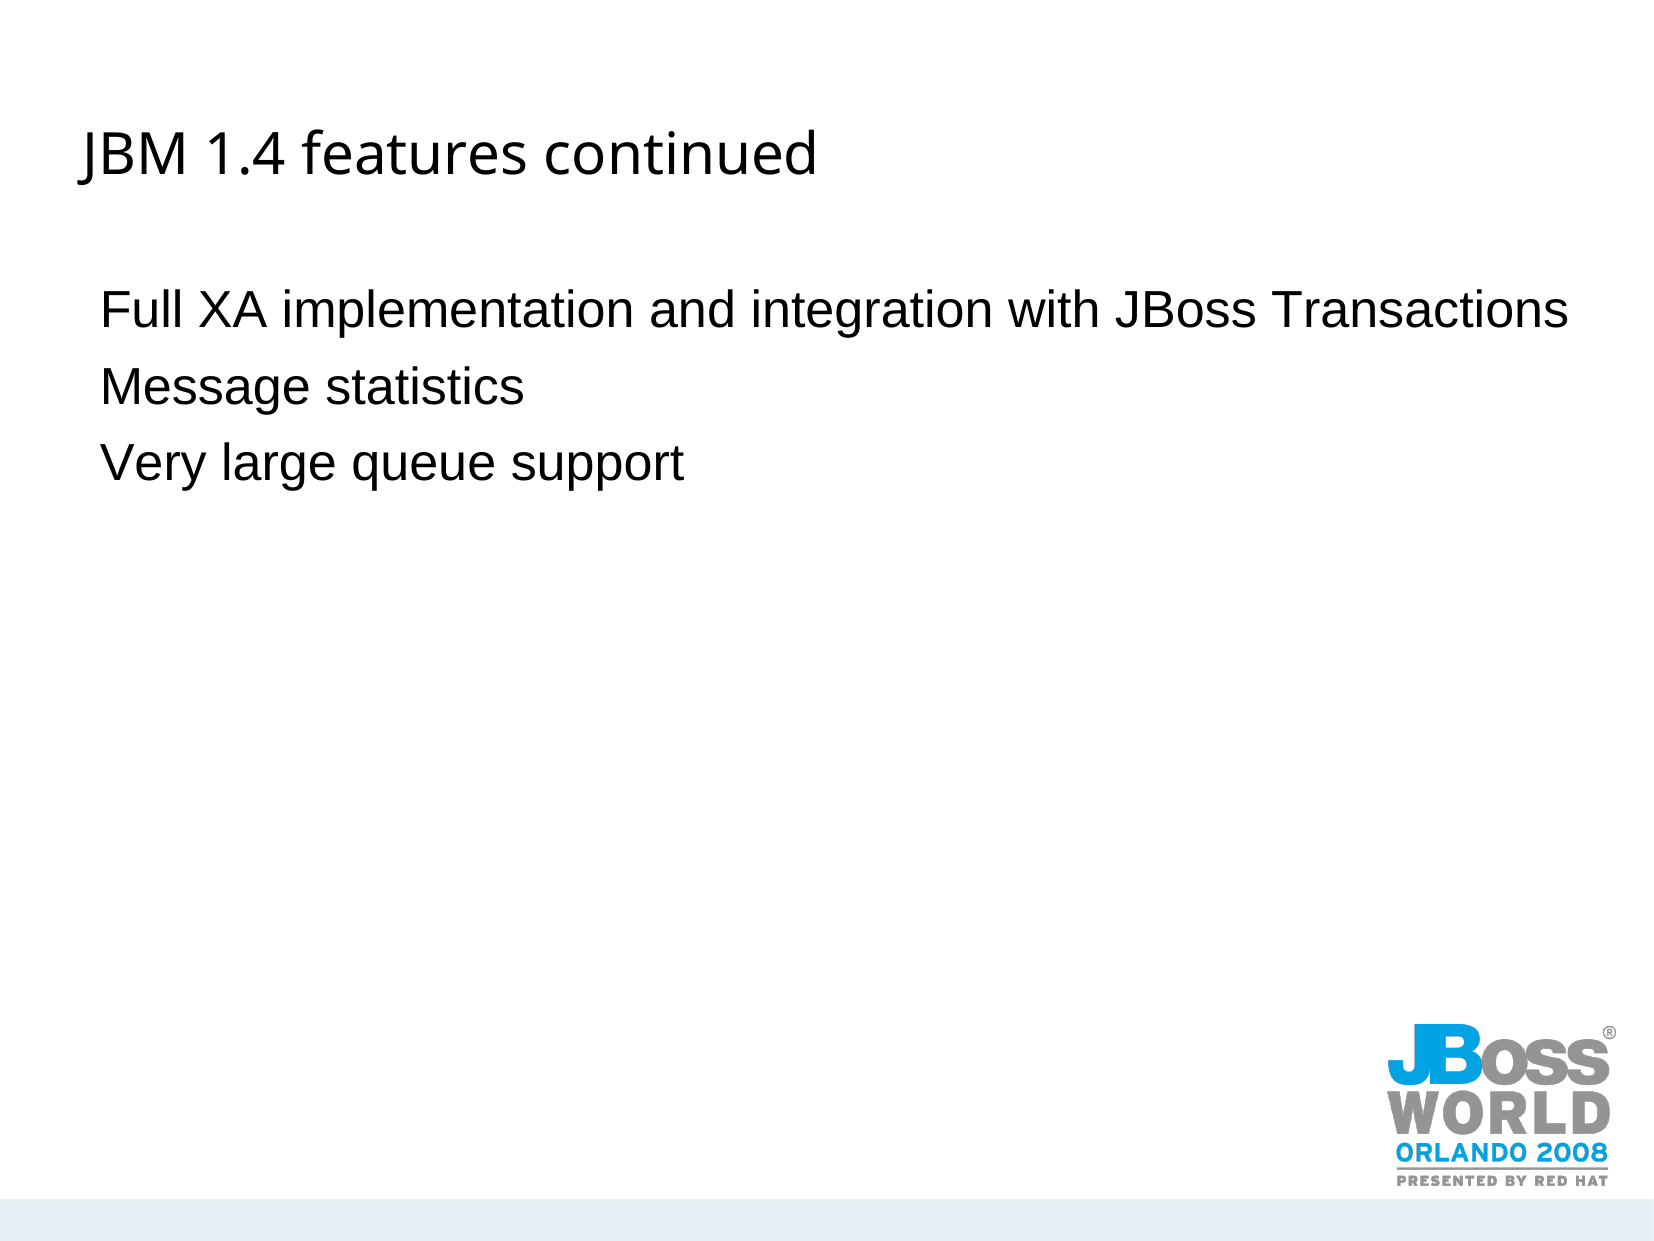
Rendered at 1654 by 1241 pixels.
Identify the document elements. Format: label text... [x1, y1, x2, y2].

picture [1387, 1024, 1616, 1186]
title JBM 1.4 features continued [82, 56, 1571, 249]
picture [0, 1199, 1654, 1241]
list Full XA implementation and integration with JBoss Transactions Message statistics Very large queue support [82, 290, 1571, 1094]
